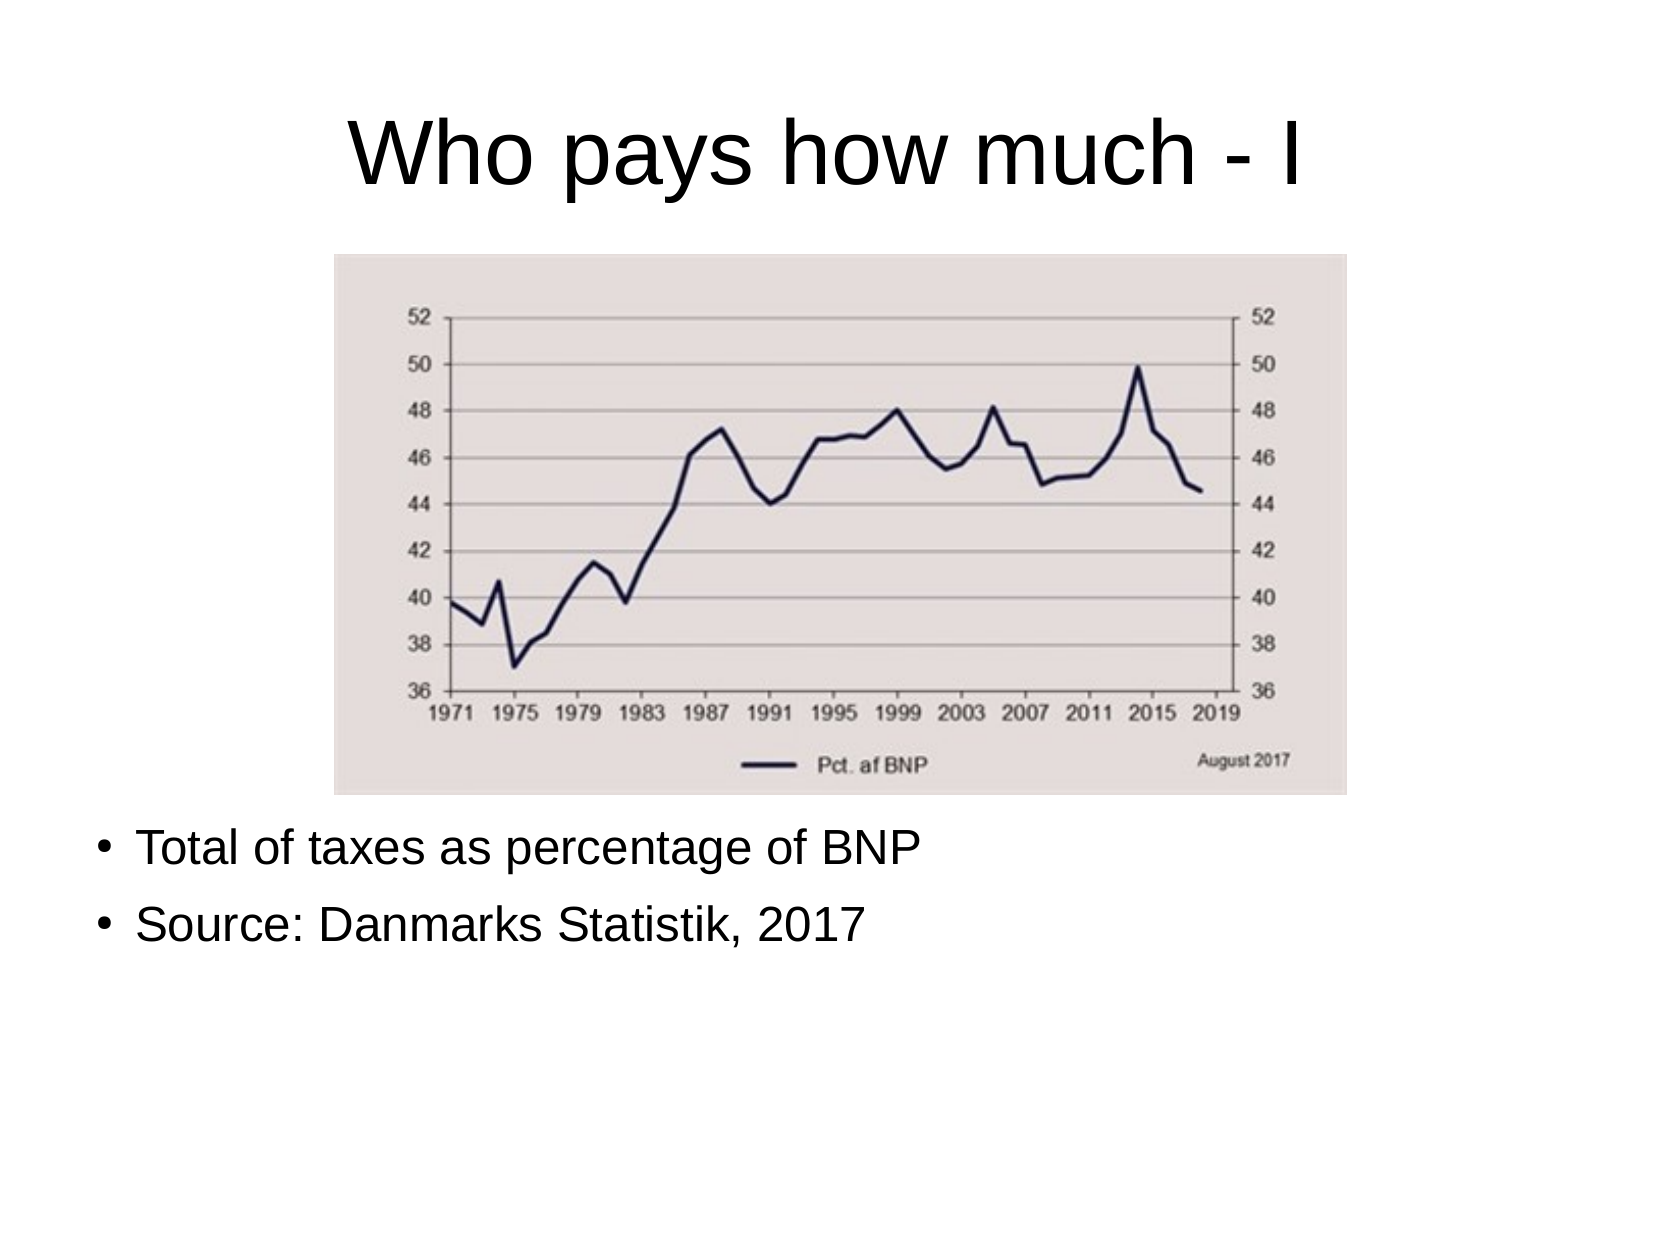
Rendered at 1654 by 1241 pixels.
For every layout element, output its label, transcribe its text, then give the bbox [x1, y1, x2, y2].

picture [334, 254, 1347, 665]
title Who pays how much - I [82, 49, 1571, 257]
list Total of taxes as percentage of BNP Source: Danmarks Statistik, 2017 [82, 665, 1571, 1009]
